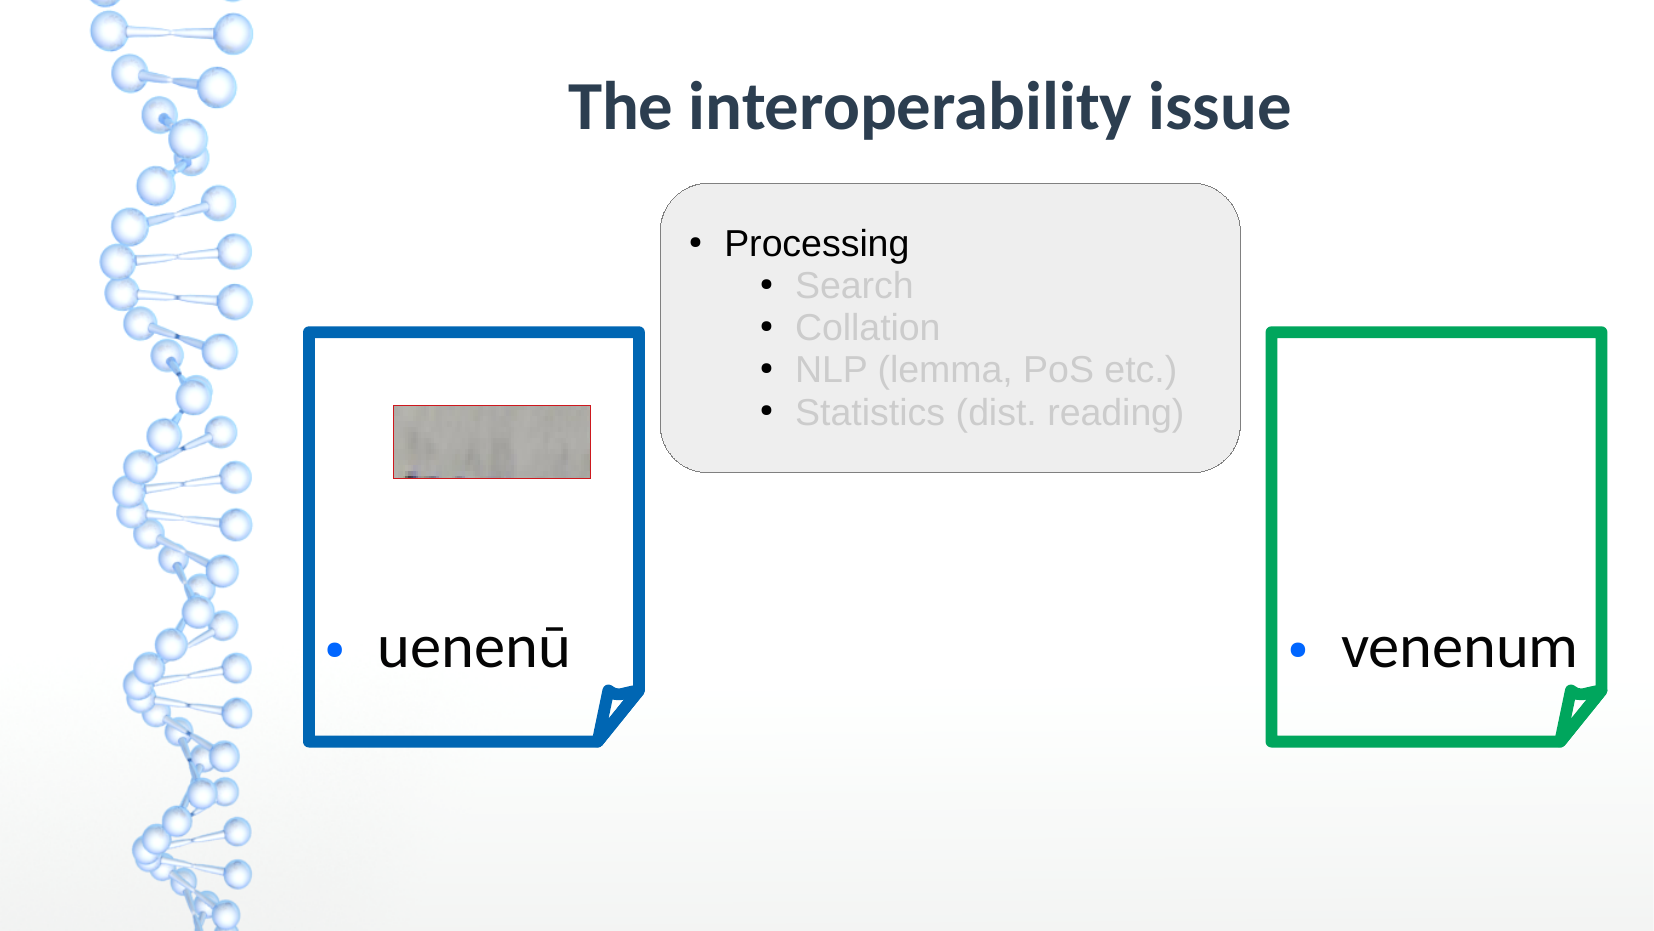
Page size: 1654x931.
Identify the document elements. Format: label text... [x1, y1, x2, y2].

text_box Processing Search Collation NLP (lemma, PoS etc.) Statistics (dist. reading) [660, 183, 1241, 473]
picture [0, 0, 1654, 931]
title The interoperability issue [265, 35, 1595, 189]
list venenum [1278, 620, 1590, 703]
list uenenū [315, 620, 626, 703]
